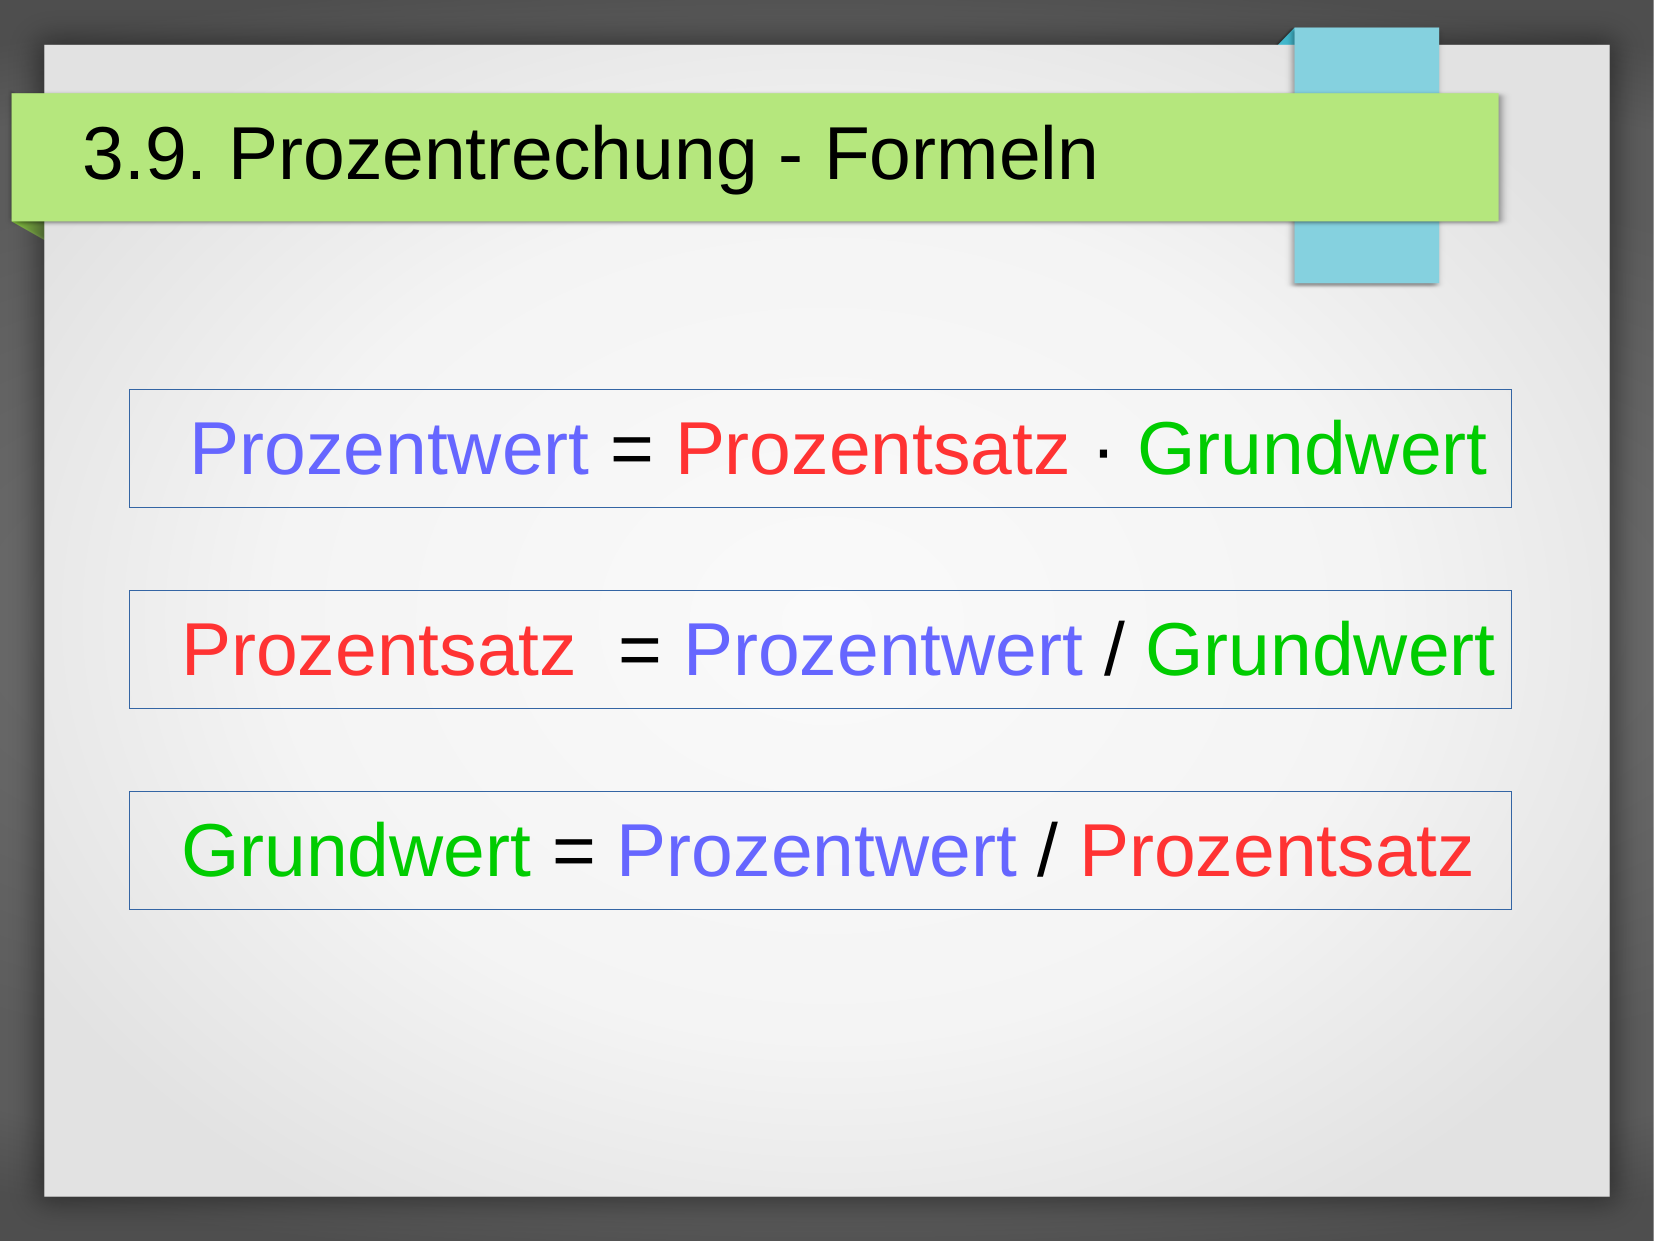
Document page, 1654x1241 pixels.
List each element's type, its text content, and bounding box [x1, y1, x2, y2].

text_box Grundwert = Prozentwert / Prozentsatz [129, 791, 1512, 910]
title 3.9. Prozentrechung - Formeln [82, 69, 1501, 238]
picture [0, 0, 1654, 1241]
text_box Prozentwert = Prozentsatz · Grundwert [129, 389, 1512, 508]
text_box Prozentsatz = Prozentwert / Grundwert [129, 590, 1512, 709]
